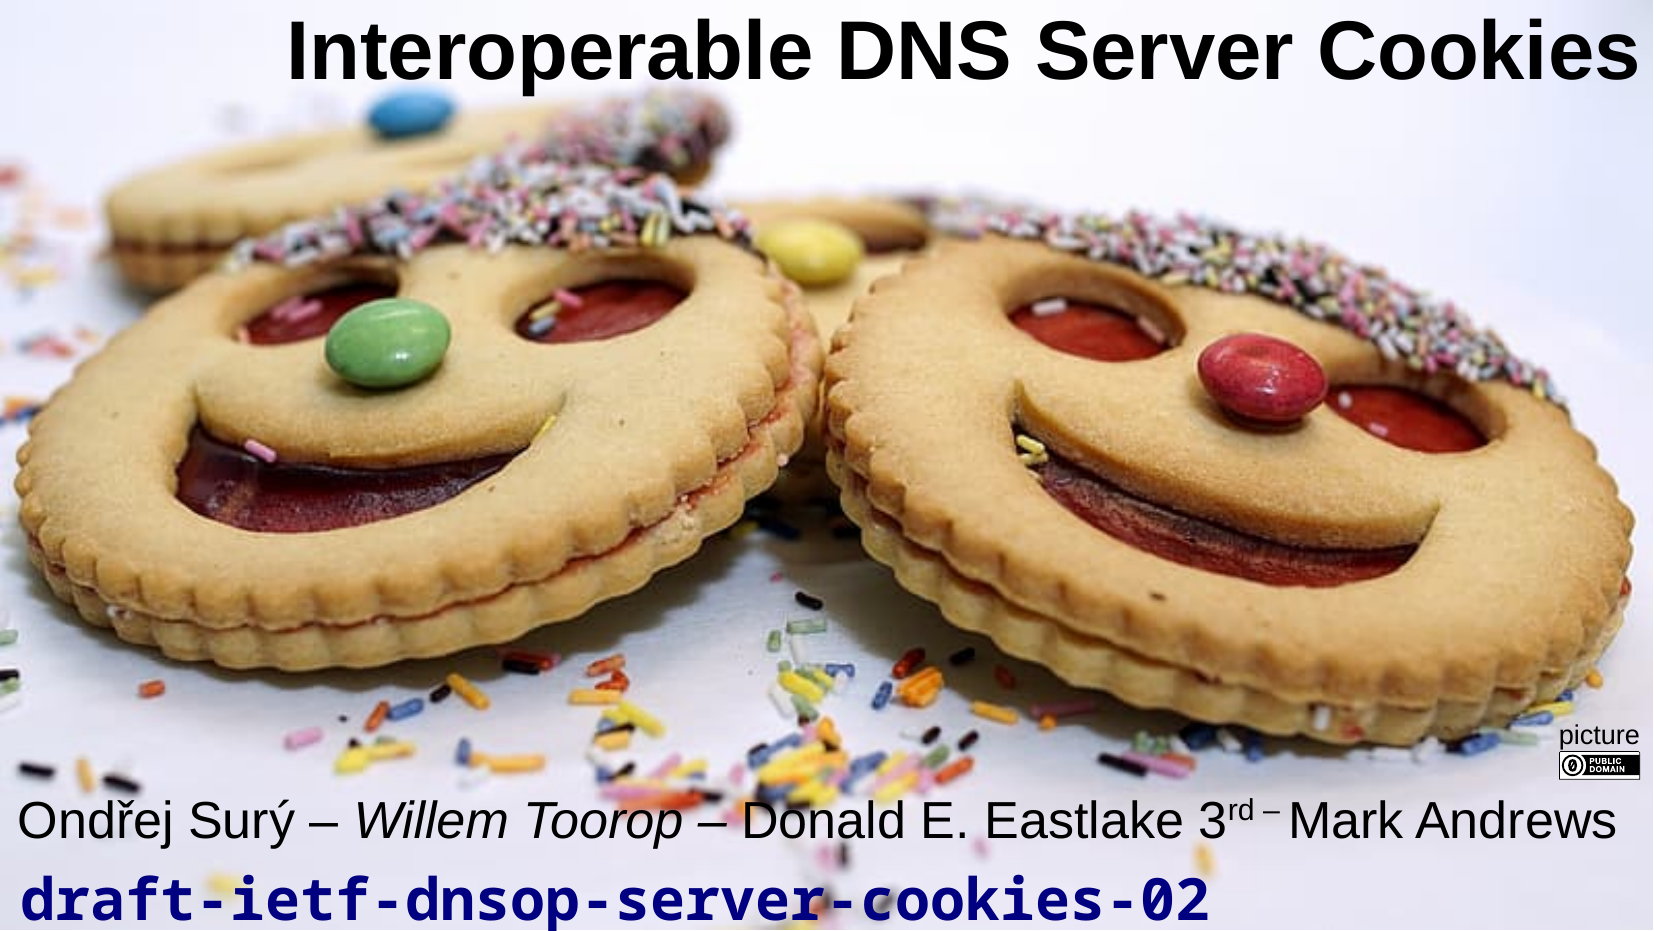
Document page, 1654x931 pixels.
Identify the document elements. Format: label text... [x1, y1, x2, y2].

subtitle Ondřej Surý – Willem Toorop – Donald E. Eastlake 3rd – Mark Andrews [17, 791, 1641, 875]
text_box draft-ietf-dnsop-server-cookies-02 [5, 850, 1270, 931]
title Interoperable DNS Server Cookies [153, 3, 1642, 191]
picture [0, 0, 1653, 930]
